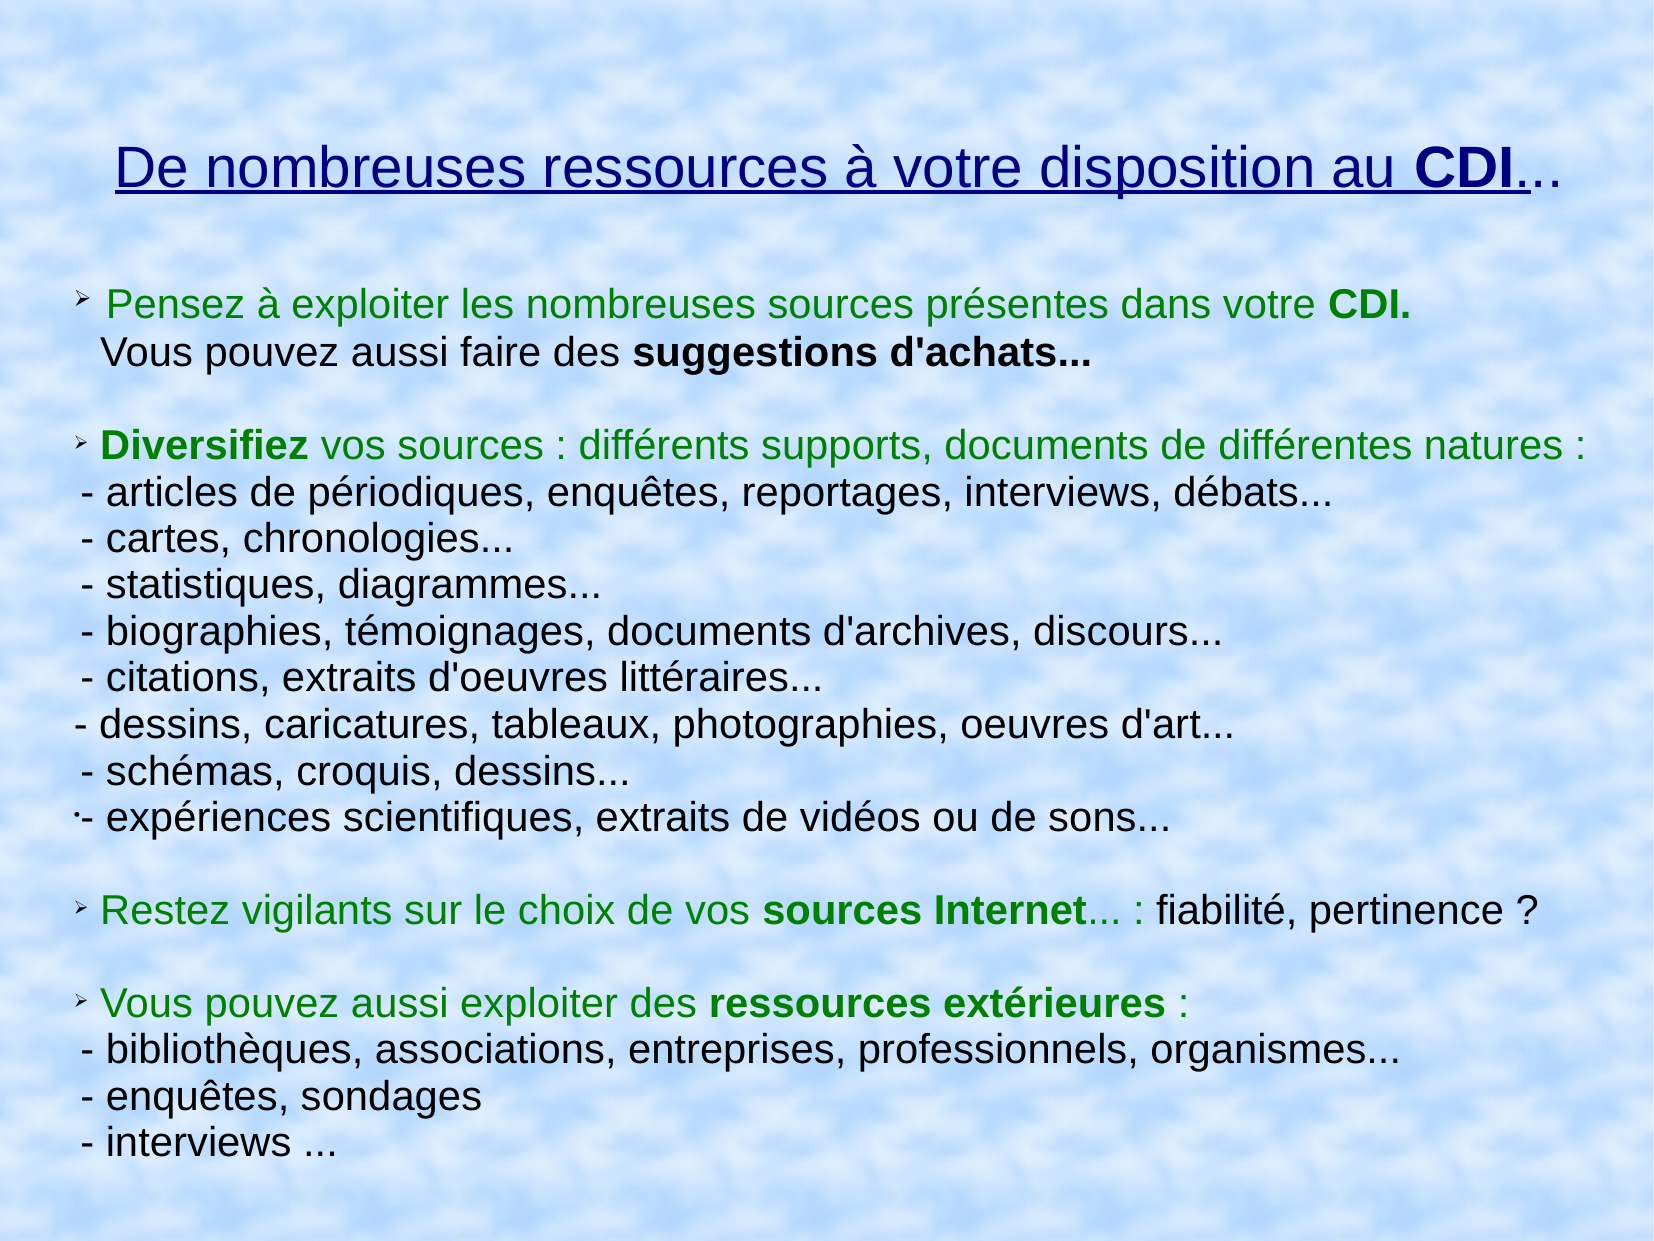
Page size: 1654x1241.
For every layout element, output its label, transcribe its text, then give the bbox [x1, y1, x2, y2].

text_box Pensez à exploiter les nombreuses sources présentes dans votre CDI. Vous pouvez aussi faire des suggestions d'achats... Diversifiez vos sources : différents supports, documents de différentes natures : - articles de périodiques, enquêtes, reportages, interviews, débats... - cartes, chronologies... - statistiques, diagrammes... - biographies, témoignages, documents d'archives, discours... - citations, extraits d'oeuvres littéraires... - dessins, caricatures, tableaux, photographies, oeuvres d'art... - schémas, croquis, dessins... - expériences scientifiques, extraits de vidéos ou de sons... Restez vigilants sur le choix de vos sources Internet... : fiabilité, pertinence ? Vous pouvez aussi exploiter des ressources extérieures : - bibliothèques, associations, entreprises, professionnels, organismes... - enquêtes, sondages - interviews ... [59, 265, 1602, 1239]
text_box De nombreuses ressources à votre disposition au CDI... [100, 127, 1595, 209]
picture [0, 0, 1654, 1241]
